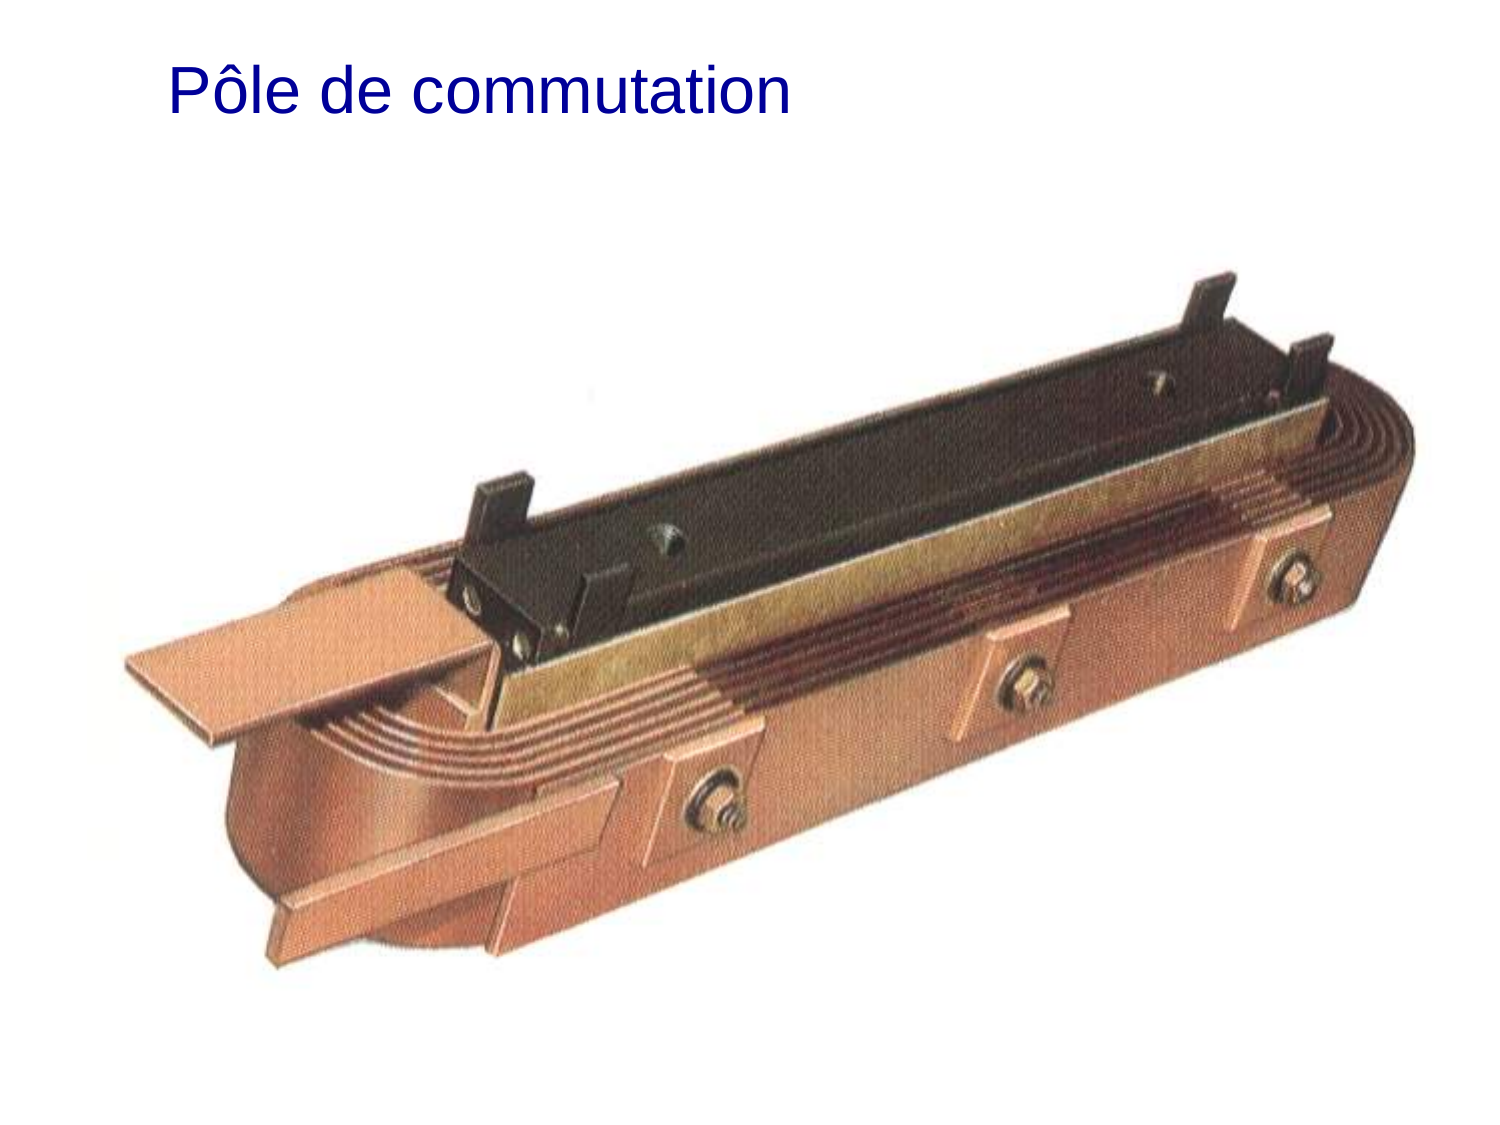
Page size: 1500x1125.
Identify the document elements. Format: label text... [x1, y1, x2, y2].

picture [87, 187, 1450, 1005]
text_box Pôle de commutation [153, 38, 809, 135]
